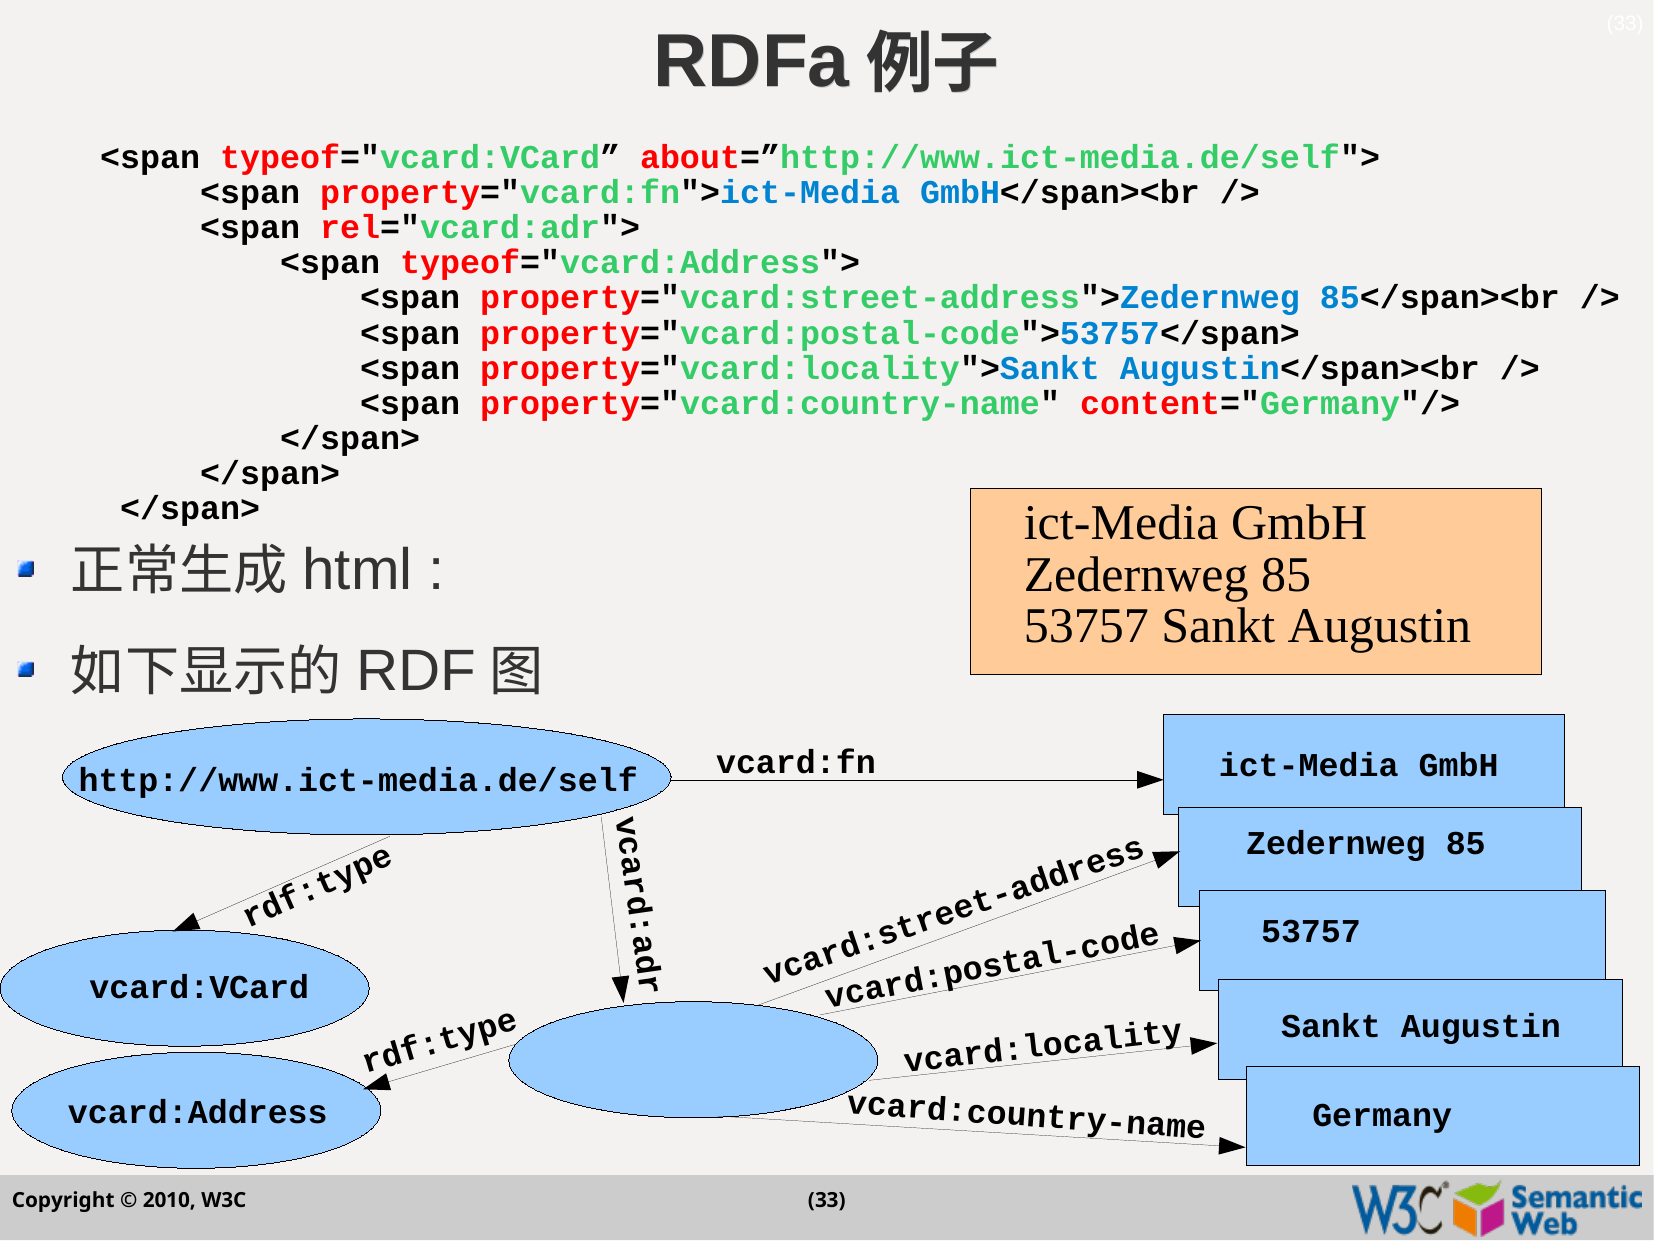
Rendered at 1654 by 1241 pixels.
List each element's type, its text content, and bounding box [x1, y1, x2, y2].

text_box ict-Media GmbH [1203, 741, 1514, 795]
text_box vcard:Address [53, 1088, 343, 1141]
text_box rdf:type [341, 972, 596, 1086]
text_box rdf:type [220, 806, 458, 950]
text_box vcard:country-name [830, 1077, 1223, 1158]
text_box vcard:VCard [74, 963, 325, 1016]
text_box 53757 [1246, 906, 1376, 960]
text_box [1163, 714, 1640, 1166]
list 正常生成html : 如下显示的RDF图 [0, 531, 1595, 734]
text_box vcard:fn [701, 738, 891, 792]
text_box [113, 809, 428, 835]
text_box http://www.ict-media.de/self [63, 756, 654, 809]
text_box [508, 1001, 878, 1118]
text_box Zedernweg 85 [1231, 819, 1501, 872]
picture [1352, 1178, 1642, 1237]
text_box vcard:locality [886, 1004, 1201, 1085]
text_box Sankt Augustin [1266, 1002, 1577, 1055]
text_box Germany [1297, 1091, 1468, 1144]
text_box vcard:adr [596, 798, 677, 1005]
text_box [0, 930, 370, 1047]
text_box vcard:street-address [742, 817, 1172, 1021]
text_box vcard:postal-code [806, 906, 1180, 1029]
text_box [654, 757, 672, 797]
text_box [83, 718, 651, 756]
text_box <span typeof="vcard:VCard” about=”http://www.ict-media.de/self"> <span property="vcard:fn">ict-Media GmbH</span><br /> <span rel="vcard:adr"> <span typeof="vcard:Address"> <span property="vcard:street-address">Zedernweg 85</span><br /> <span property="vcard:postal-code">53757</span> <span property="vcard:locality">Sankt Augustin</span><br /> <span property="vcard:country-name" content="Germany"/> </span> </span> </span> [5, 133, 1654, 535]
text_box [439, 809, 597, 833]
title RDFa例子 [0, 0, 1654, 119]
text_box [11, 1052, 381, 1169]
text_box ict-Media GmbH Zedernweg 85 53757 Sankt Augustin [1008, 491, 1514, 667]
text_box rdf:type [389, 1046, 513, 1086]
